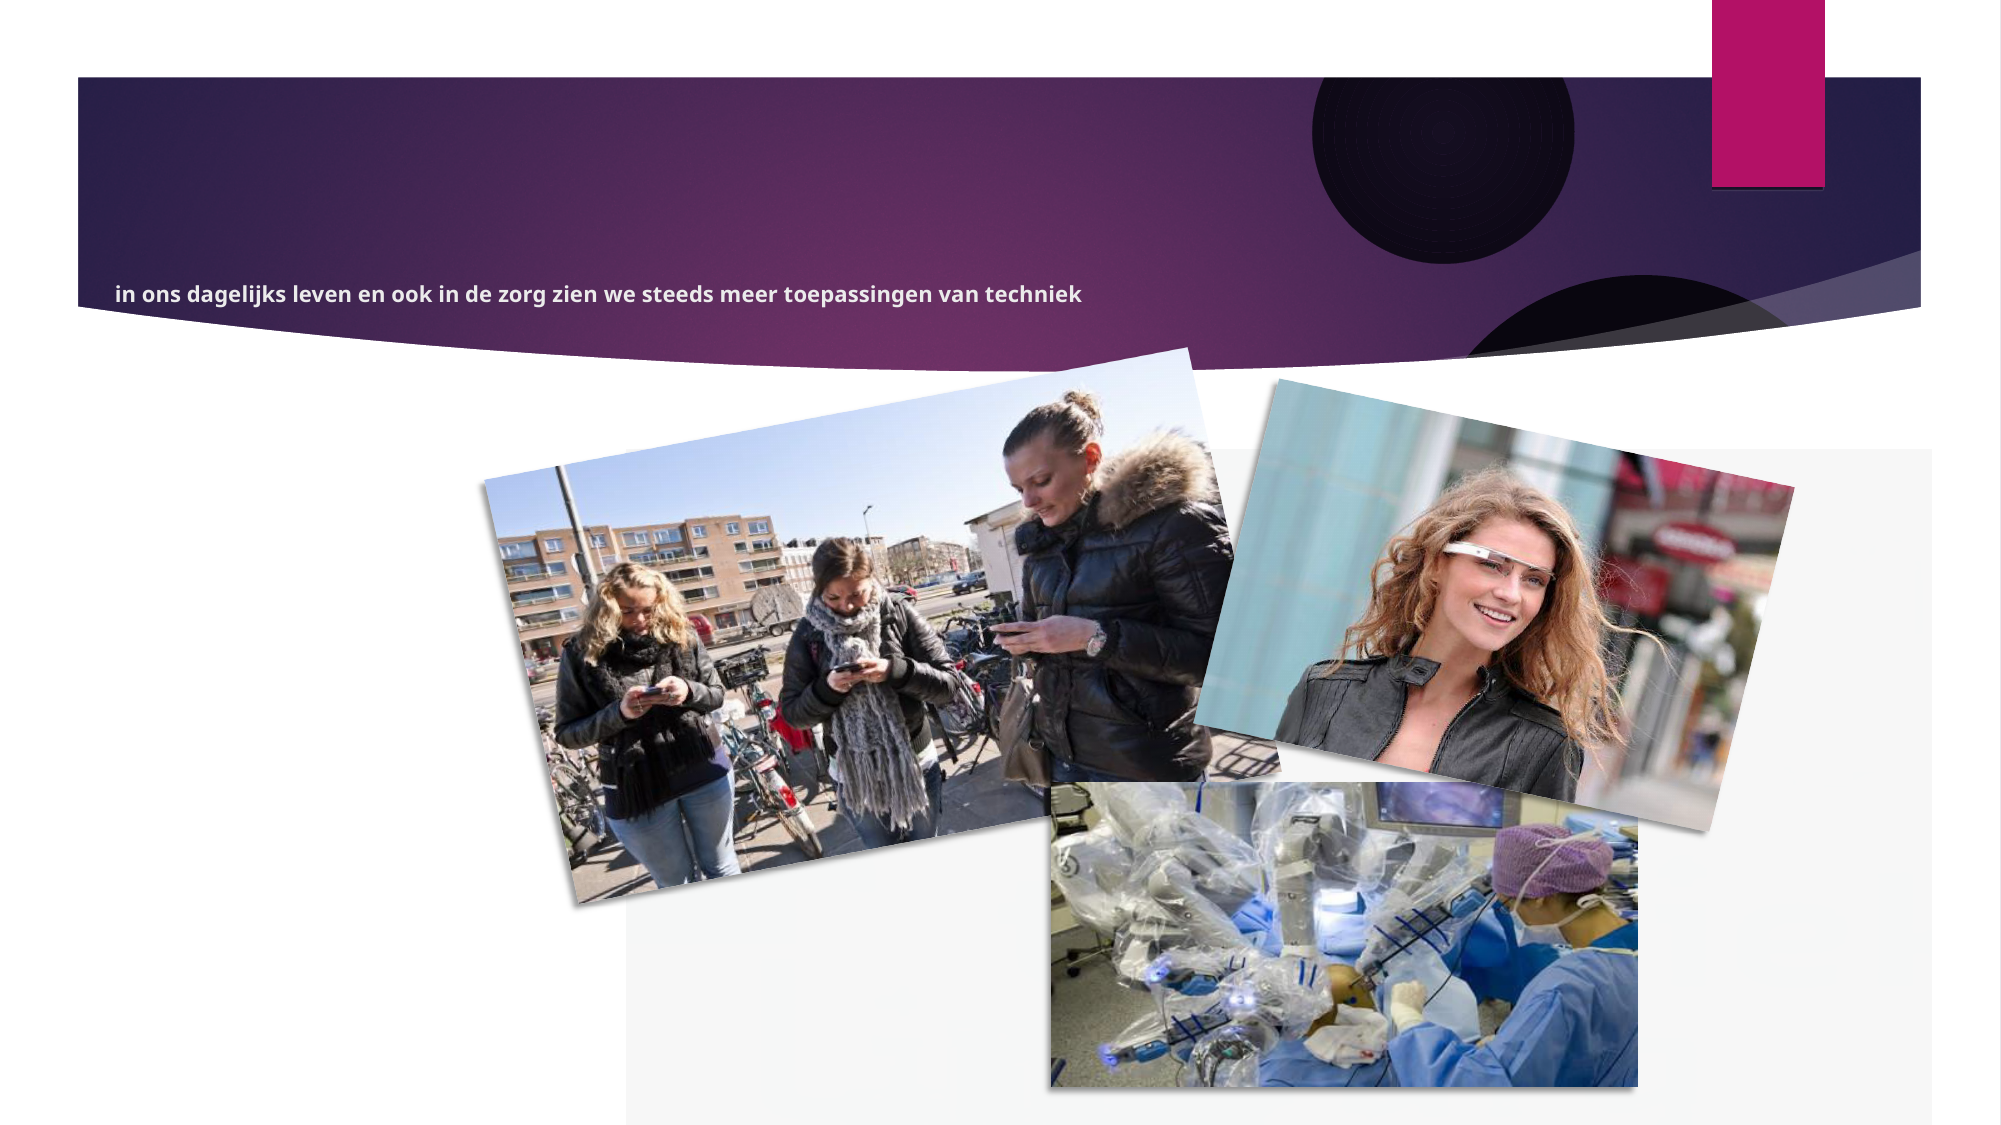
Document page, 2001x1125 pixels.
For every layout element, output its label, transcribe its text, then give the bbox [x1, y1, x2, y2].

picture [470, 342, 1932, 1125]
title in ons dagelijks leven en ook in de zorg zien we steeds meer toepassingen van techniek [99, 272, 1763, 342]
